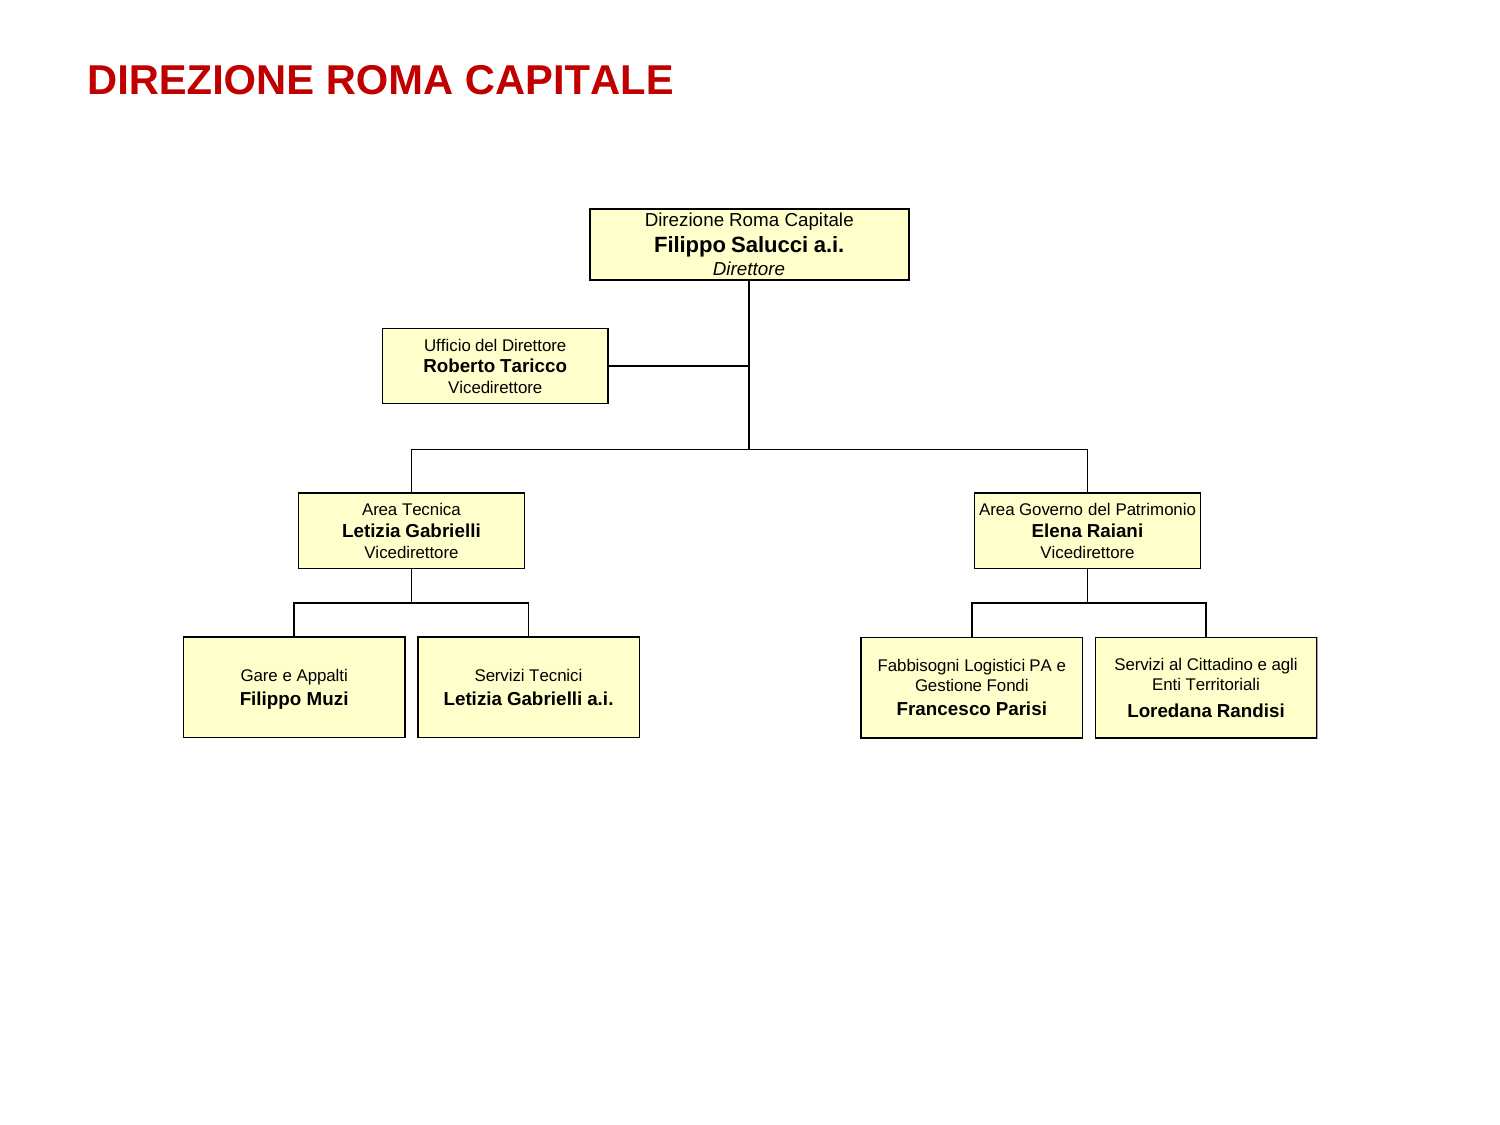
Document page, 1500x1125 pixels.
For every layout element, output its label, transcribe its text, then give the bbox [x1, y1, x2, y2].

text_box DIREZIONE ROMA CAPITALE [72, 45, 1462, 128]
picture [182, 202, 1318, 739]
